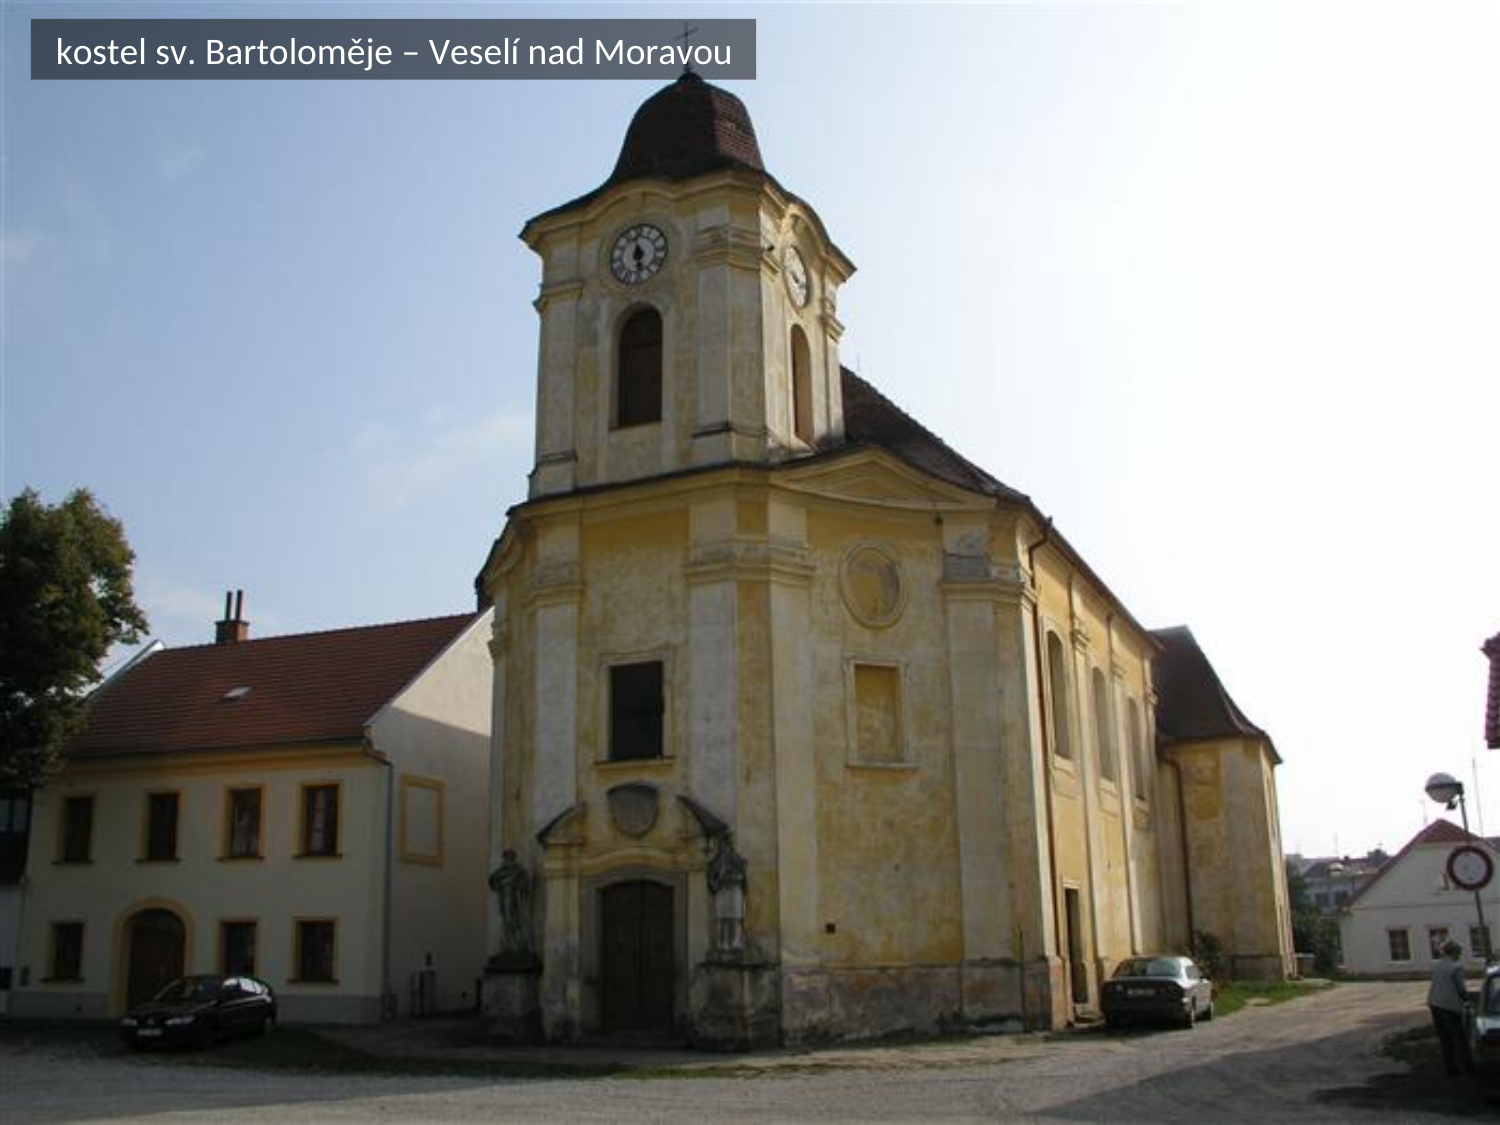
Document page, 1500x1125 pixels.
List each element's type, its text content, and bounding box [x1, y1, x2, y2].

text_box kostel sv. Bartoloměje – Veselí nad Moravou [41, 18, 758, 80]
picture [0, 0, 1500, 1125]
text_box [30, 18, 41, 80]
